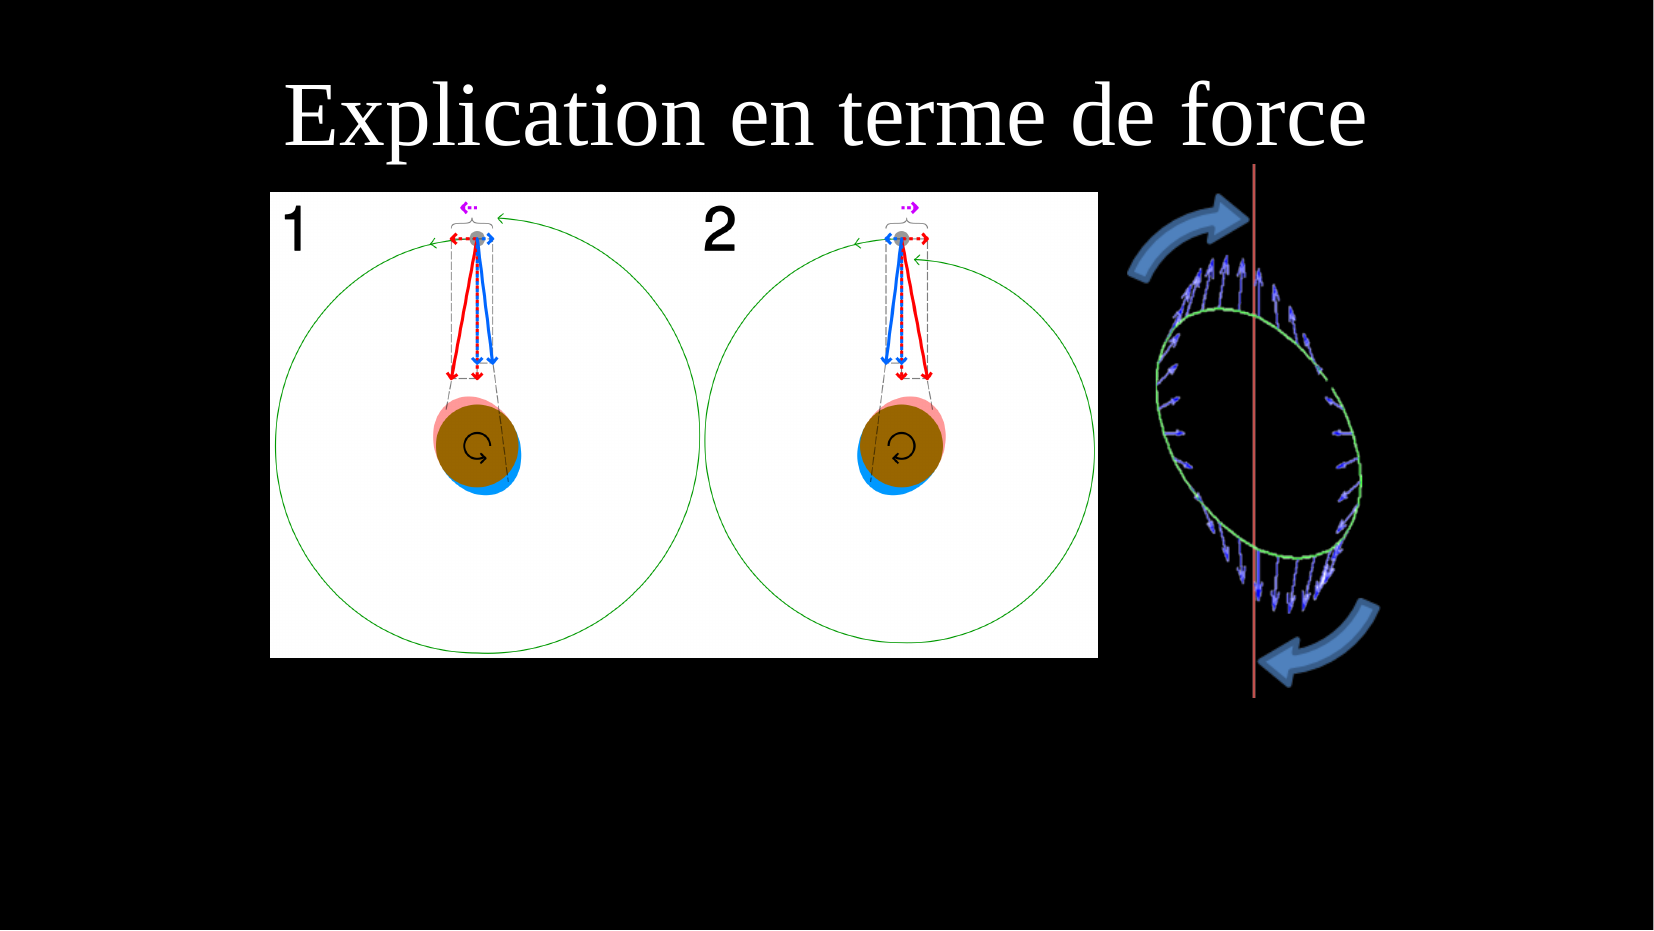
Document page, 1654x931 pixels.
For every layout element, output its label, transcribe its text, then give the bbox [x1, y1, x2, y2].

picture [1126, 164, 1381, 698]
title Explication en terme de force [82, 37, 1571, 193]
picture [270, 192, 1098, 658]
